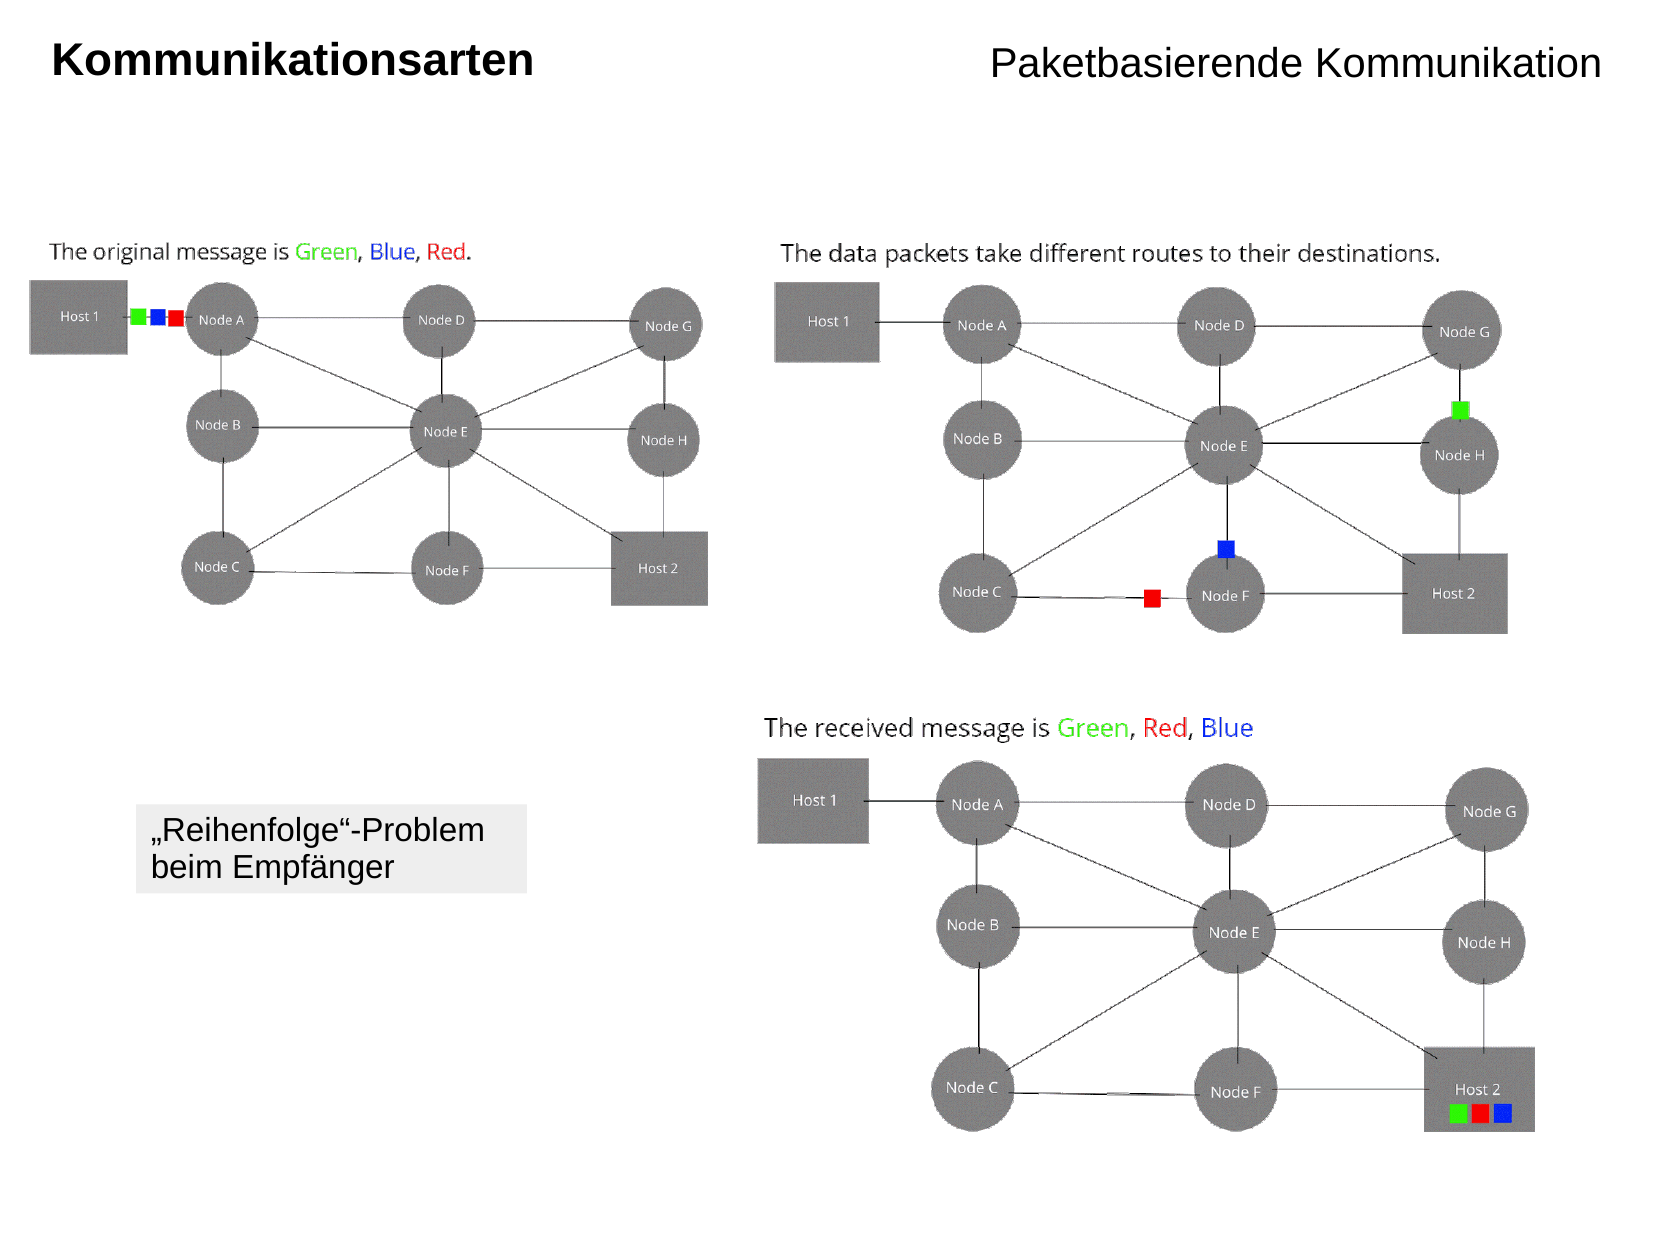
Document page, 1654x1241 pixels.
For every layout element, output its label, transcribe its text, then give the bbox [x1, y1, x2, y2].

picture [745, 700, 1559, 1159]
text_box Paketbasierende Kommunikation [904, 31, 1618, 96]
text_box Kommunikationsarten [36, 26, 550, 93]
text_box „Reihenfolge“-Problem beim Empfänger [136, 804, 527, 894]
picture [763, 227, 1530, 659]
picture [19, 229, 729, 629]
